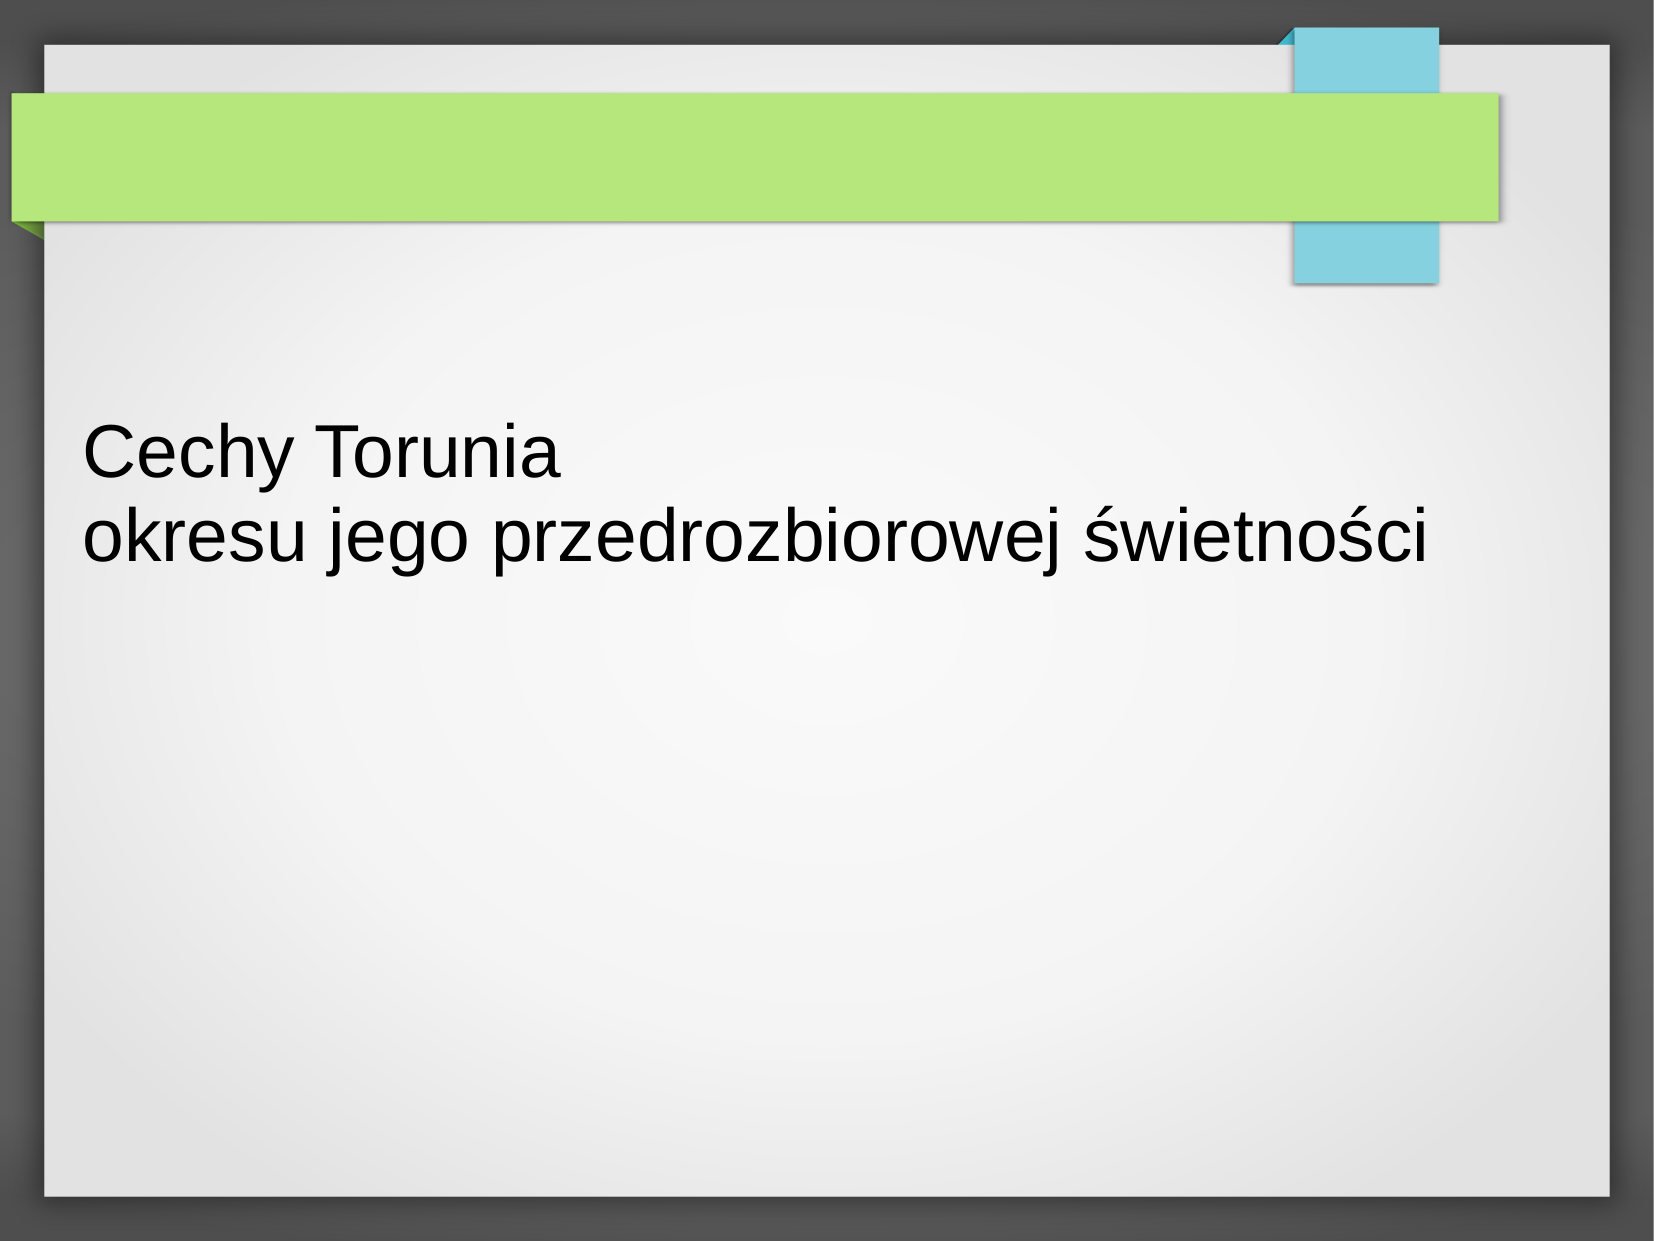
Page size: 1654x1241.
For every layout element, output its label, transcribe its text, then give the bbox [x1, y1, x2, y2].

picture [0, 0, 1654, 1241]
title Cechy Torunia okresu jego przedrozbiorowej świetności [82, 389, 1571, 597]
